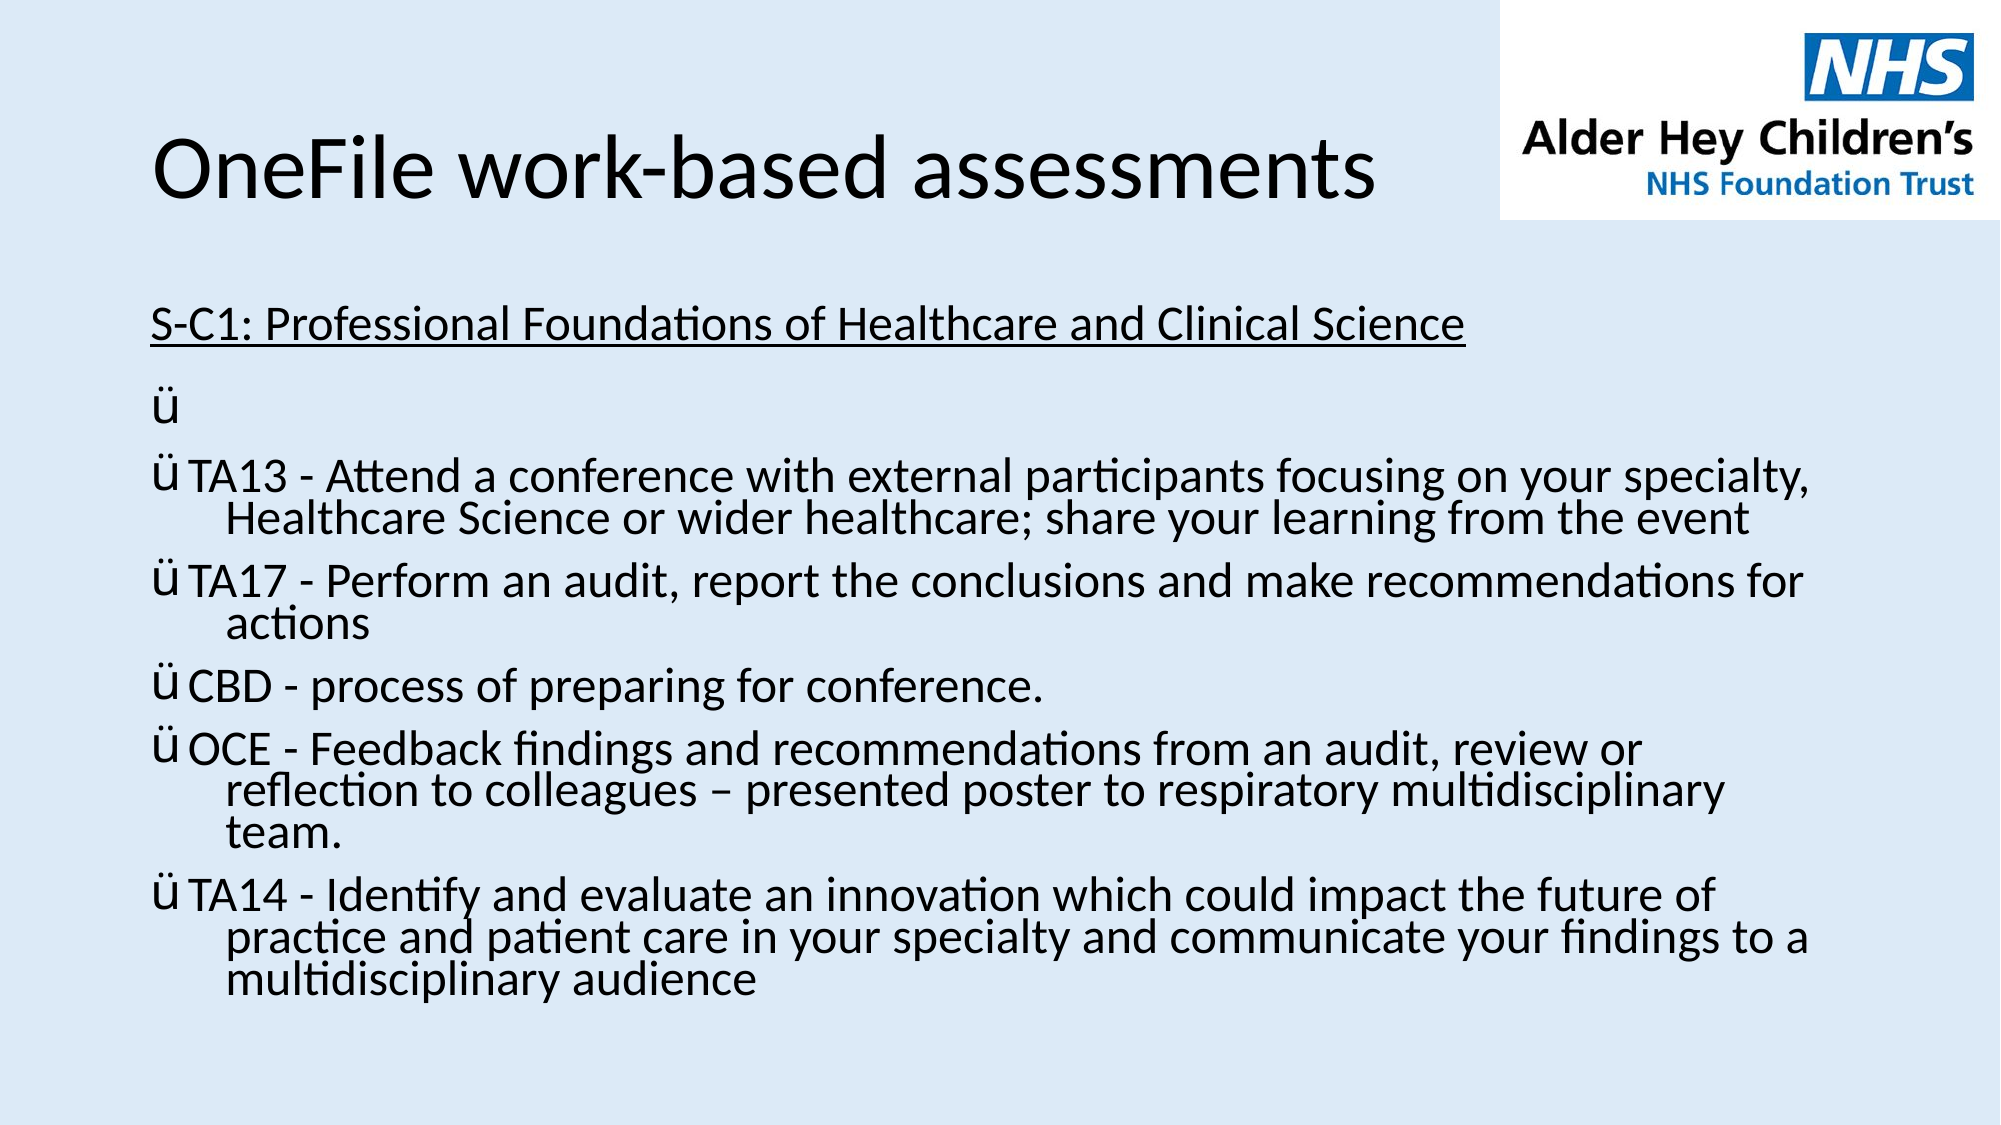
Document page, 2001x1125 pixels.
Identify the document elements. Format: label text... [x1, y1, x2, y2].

title OneFile work-based assessments [137, 59, 1863, 278]
picture [1500, 0, 2000, 220]
list S-C1: Professional Foundations of Healthcare and Clinical Science TA13 - Attend a conference with external participants focusing on your specialty, Healthcare Science or wider healthcare; share your learning from the event TA17 - Perform an audit, report the conclusions and make recommendations for actions CBD - process of preparing for conference. OCE - Feedback findings and recommendations from an audit, review or reflection to colleagues – presented poster to respiratory multidisciplinary team. TA14 - Identify and evaluate an innovation which could impact the future of practice and patient care in your specialty and communicate your findings to a multidisciplinary audience [135, 299, 1861, 1014]
